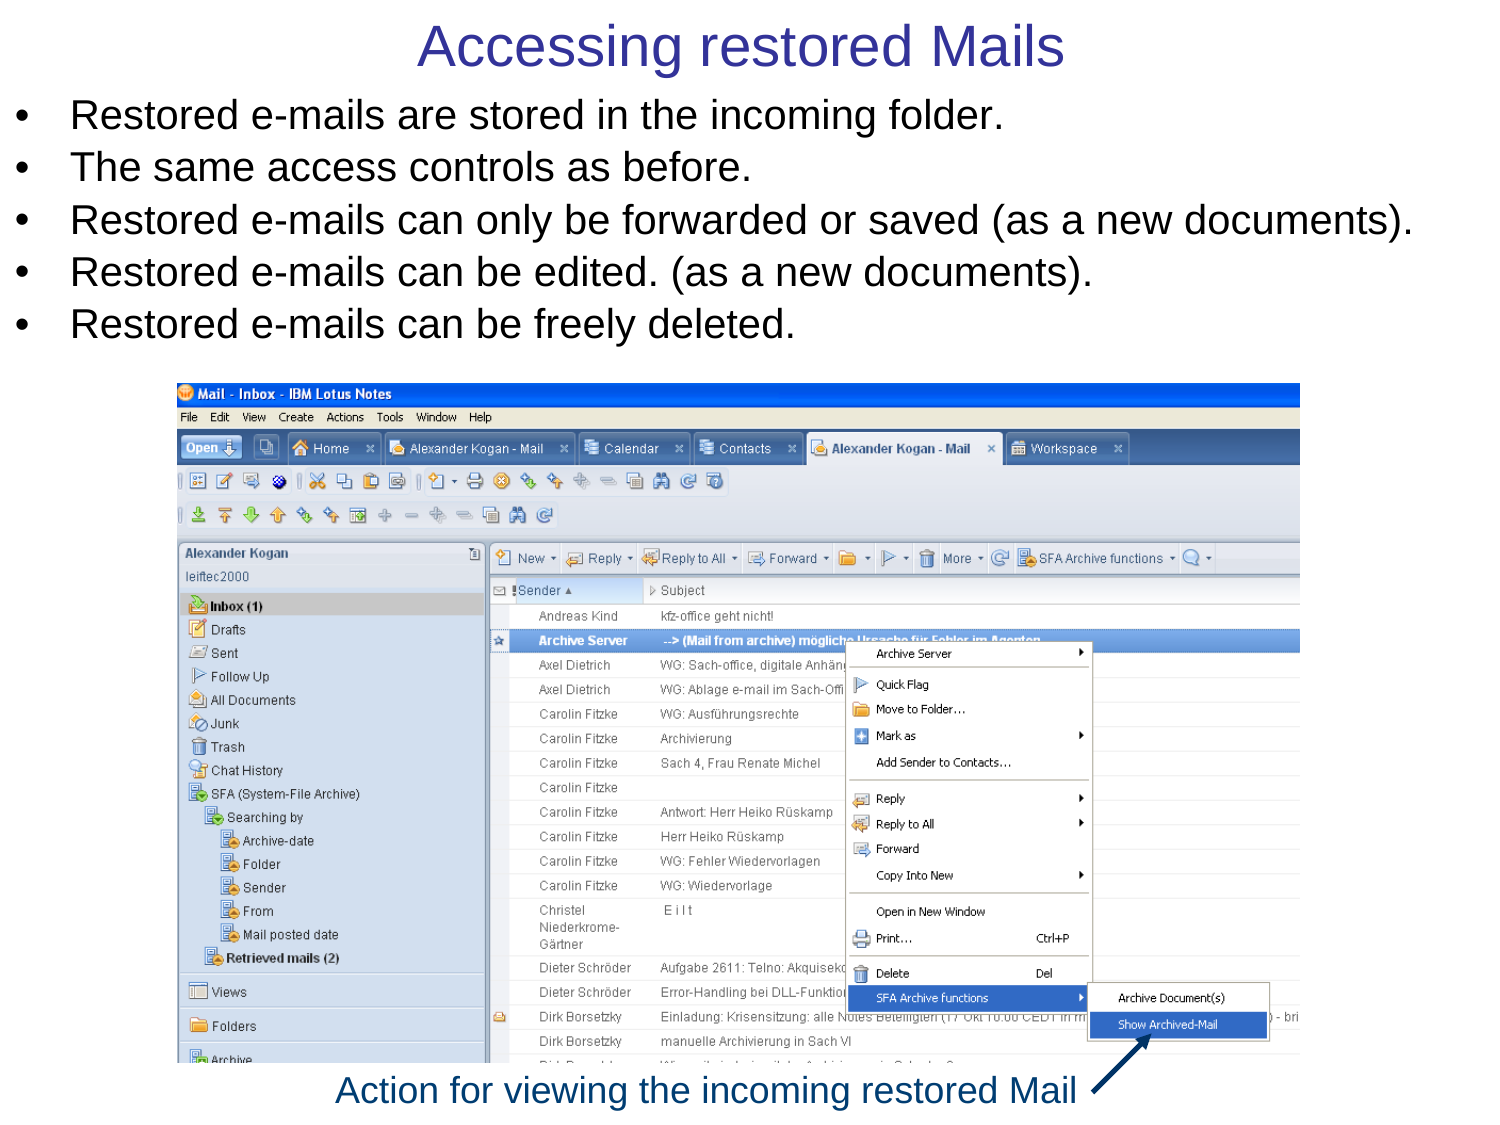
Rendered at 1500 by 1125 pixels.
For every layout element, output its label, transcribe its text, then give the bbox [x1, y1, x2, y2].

picture [177, 383, 1300, 1063]
text_box Action for viewing the incoming restored Mail [242, 1063, 1093, 1120]
title Accessing restored Mails [67, 3, 1418, 88]
list Restored e-mails are stored in the incoming folder. The same access controls as before. Restored e-mails can only be forwarded or saved (as a new documents). Restored e-mails can be edited. (as a new documents). Restored e-mails can be freely deleted. [0, 88, 1500, 384]
